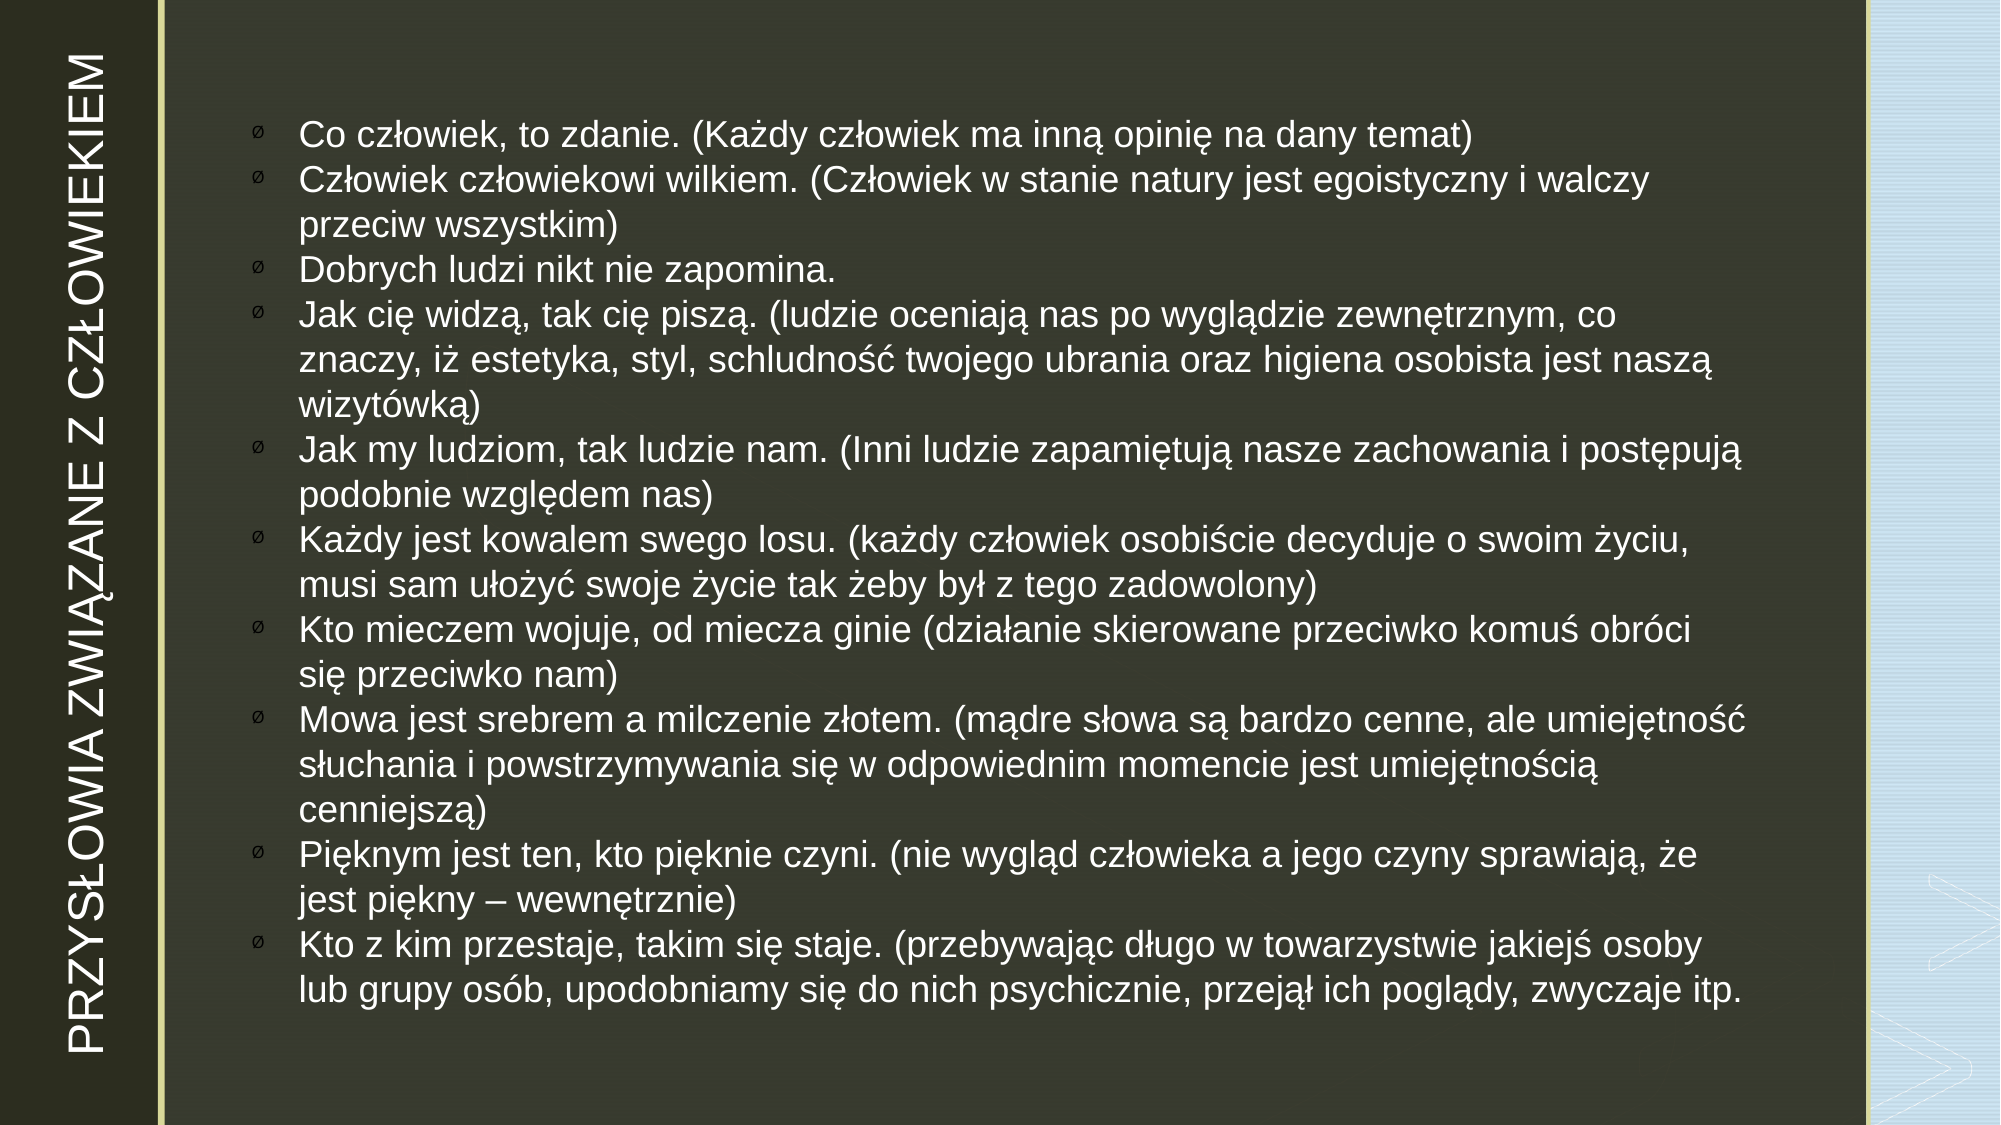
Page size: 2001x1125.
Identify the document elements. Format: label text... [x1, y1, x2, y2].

text_box PRZYSŁOWIA ZWIĄZANE Z CZŁOWIEKIEM [46, 0, 122, 1072]
text_box Co człowiek, to zdanie. (Każdy człowiek ma inną opinię na dany temat) Człowiek człowiekowi wilkiem. (Człowiek w stanie natury jest egoistyczny i walczy przeciw wszystkim) Dobrych ludzi nikt nie zapomina. Jak cię widzą, tak cię piszą. (ludzie oceniają nas po wyglądzie zewnętrznym, co znaczy, iż estetyka, styl, schludność twojego ubrania oraz higiena osobista jest naszą wizytówką) Jak my ludziom, tak ludzie nam. (Inni ludzie zapamiętują nasze zachowania i postępują podobnie względem nas) Każdy jest kowalem swego losu. (każdy człowiek osobiście decyduje o swoim życiu, musi sam ułożyć swoje życie tak żeby był z tego zadowolony) Kto mieczem wojuje, od miecza ginie (działanie skierowane przeciwko komuś obróci się przeciwko nam) Mowa jest srebrem a milczenie złotem. (mądre słowa są bardzo cenne, ale umiejętność słuchania i powstrzymywania się w odpowiednim momencie jest umiejętnością cenniejszą) Pięknym jest ten, kto pięknie czyni. (nie wygląd człowieka a jego czyny sprawiają, że jest piękny – wewnętrznie) Kto z kim przestaje, takim się staje. (przebywając długo w towarzystwie jakiejś osoby lub grupy osób, upodobniamy się do nich psychicznie, przejął ich poglądy, zwyczaje itp. [236, 102, 1764, 1062]
picture [1871, 0, 2000, 1125]
